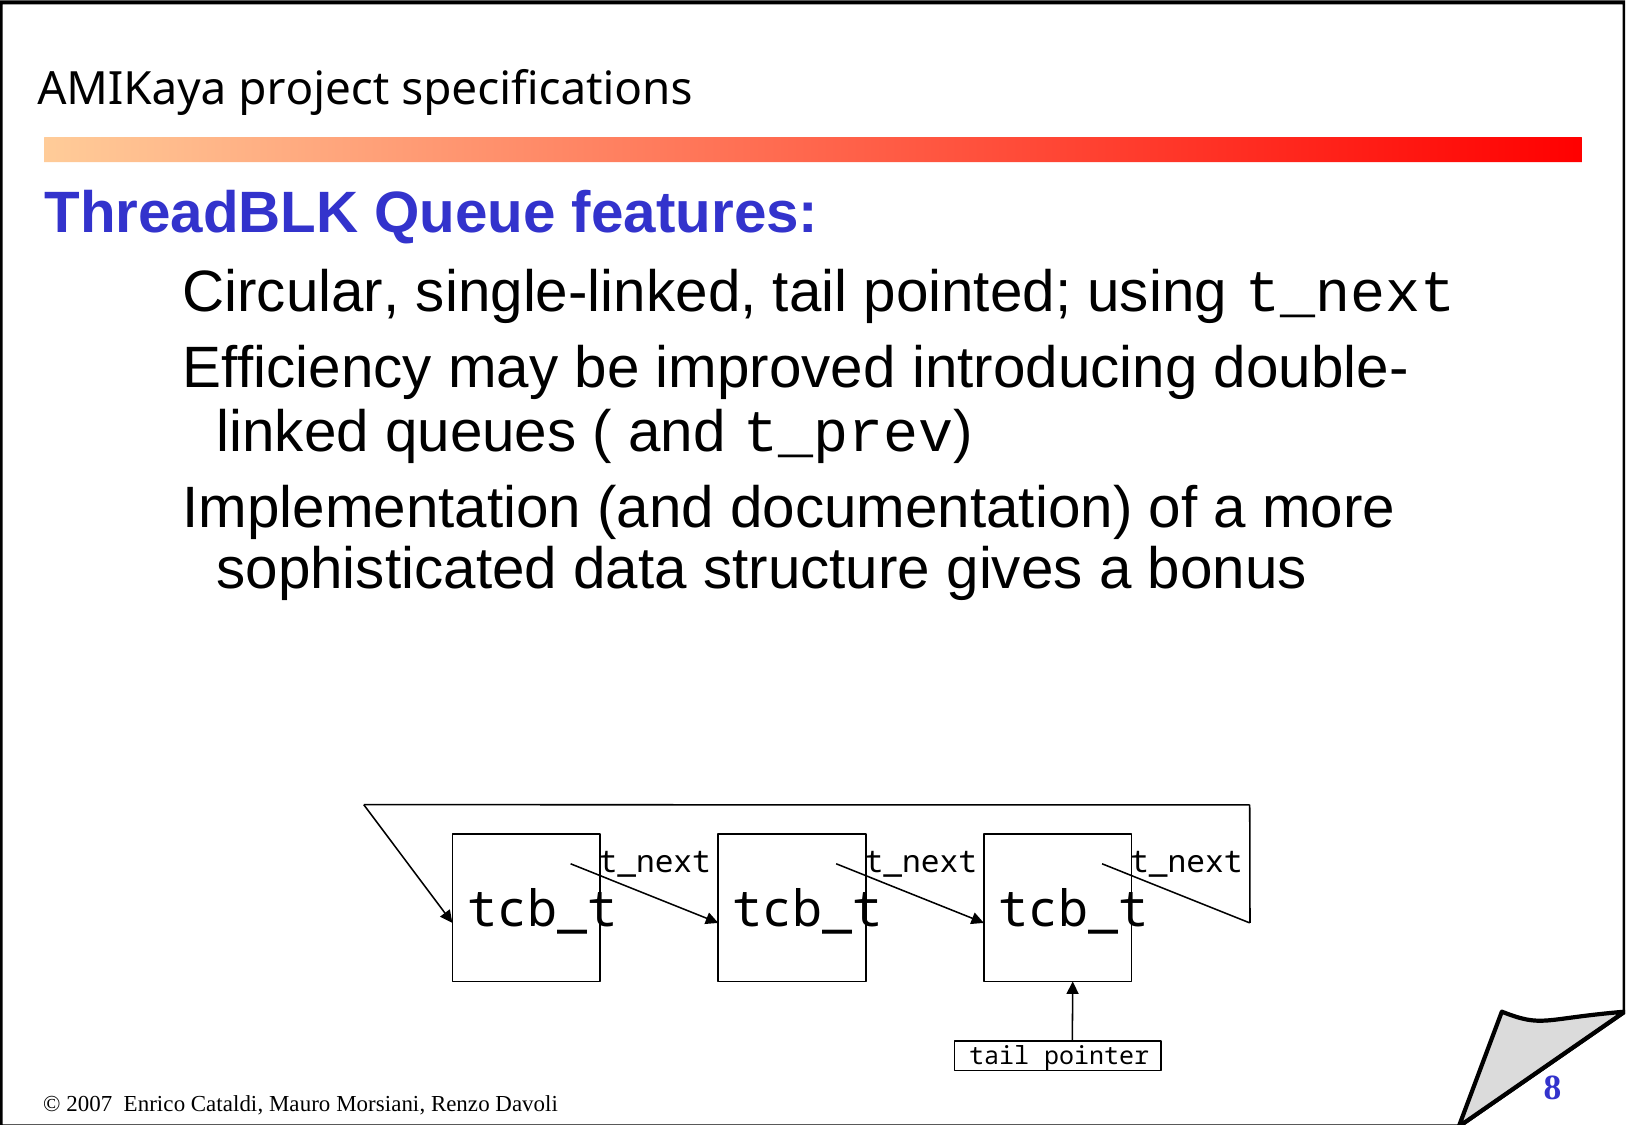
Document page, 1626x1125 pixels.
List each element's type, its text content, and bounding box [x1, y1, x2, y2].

text_box t_next [849, 834, 983, 884]
text_box tcb_t [983, 834, 1132, 982]
list ThreadBLK Queue features: Circular, single-linked, tail pointed; using t_next Efficiency may be improved introducing double-linked queues ( and t_prev) Implementation (and documentation) of a more sophisticated data structure gives a bonus [44, 184, 1548, 657]
text_box t_next [583, 834, 718, 884]
text_box t_next [1115, 834, 1249, 884]
title AMIKaya project specifications [37, 44, 1587, 130]
text_box t_next [1251, 834, 1258, 884]
text_box t_next [1115, 871, 1147, 884]
text_box tcb_t [452, 834, 601, 982]
text_box tcb_t [718, 834, 866, 982]
text_box tail pointer [954, 1040, 1162, 1071]
